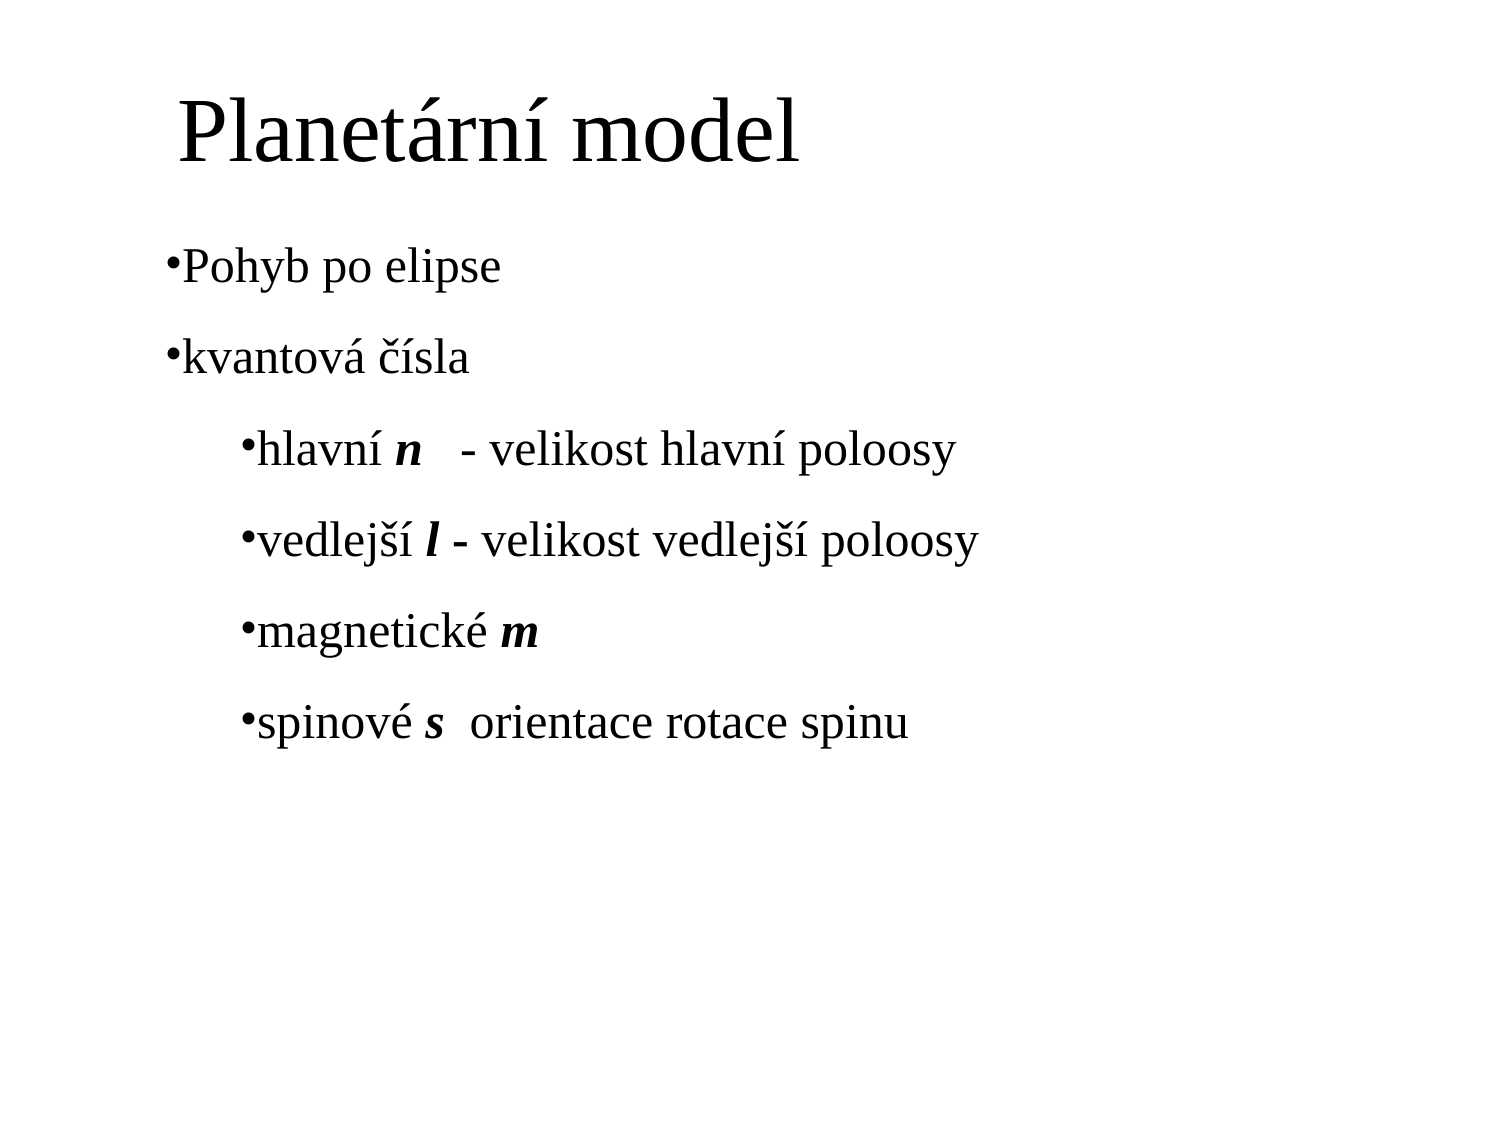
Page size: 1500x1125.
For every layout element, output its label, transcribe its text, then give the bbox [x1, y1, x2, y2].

text_box Pohyb po elipse kvantová čísla hlavní n - velikost hlavní poloosy vedlejší l - velikost vedlejší poloosy magnetické m spinové s orientace rotace spinu [149, 224, 1163, 757]
text_box Planetární model [162, 62, 1300, 188]
